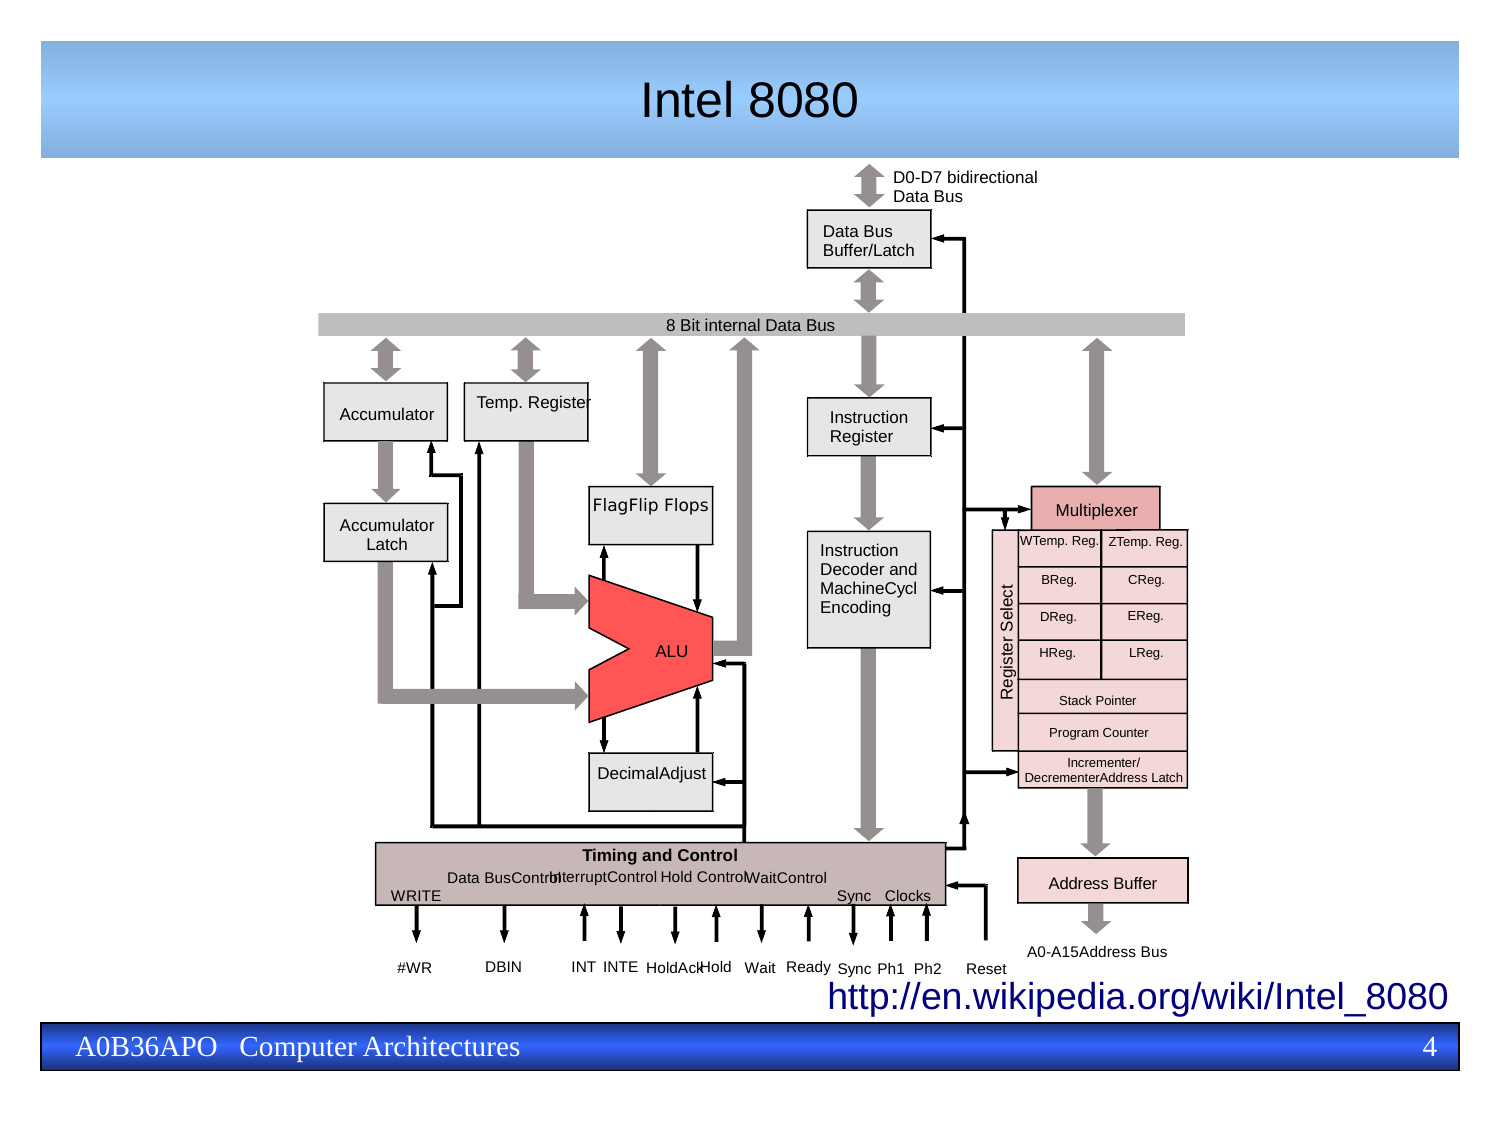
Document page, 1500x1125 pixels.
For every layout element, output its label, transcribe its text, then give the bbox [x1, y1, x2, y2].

title Intel 8080 [41, 41, 1459, 158]
text_box http://en.wikipedia.org/wiki/Intel_8080 [812, 968, 1500, 1025]
chart [229, 138, 1255, 1023]
